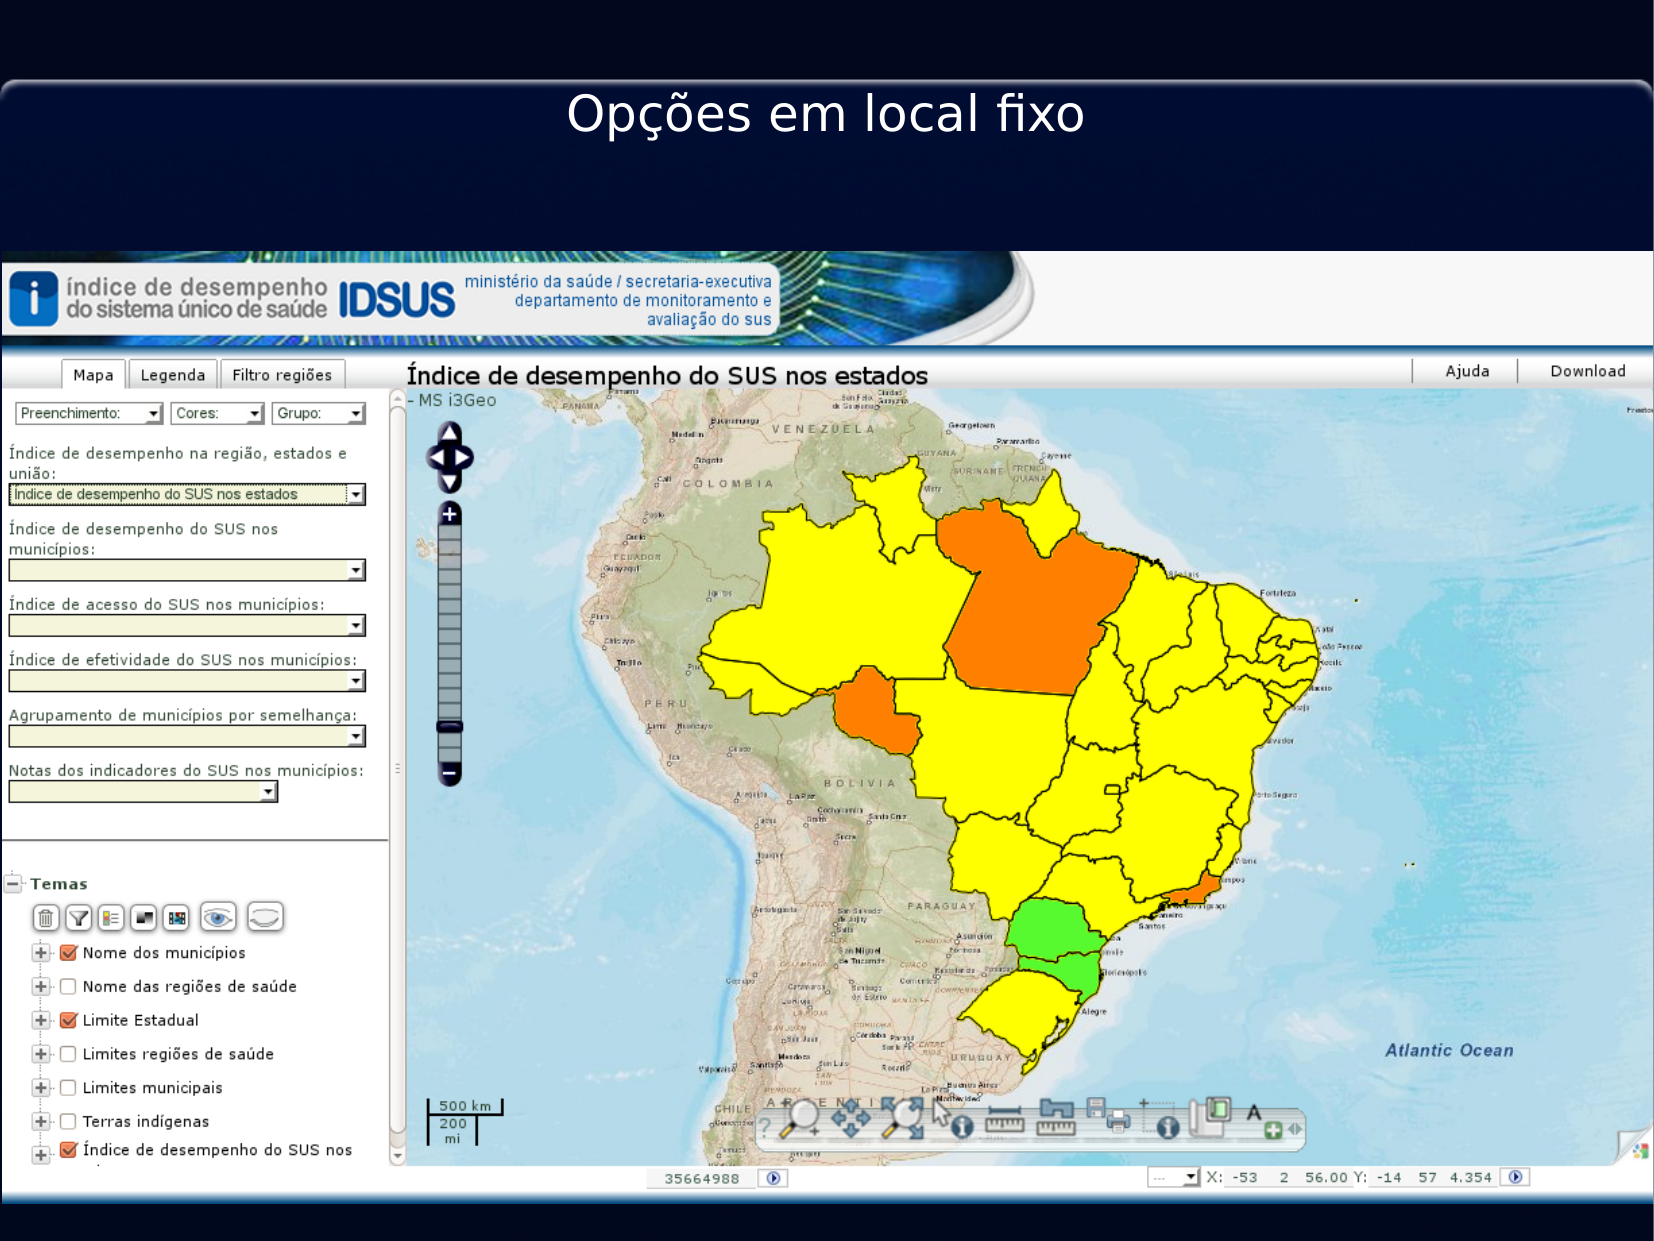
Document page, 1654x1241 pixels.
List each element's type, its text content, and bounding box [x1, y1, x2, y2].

title Opções em local fixo [82, 49, 1571, 179]
picture [0, 0, 1654, 1241]
